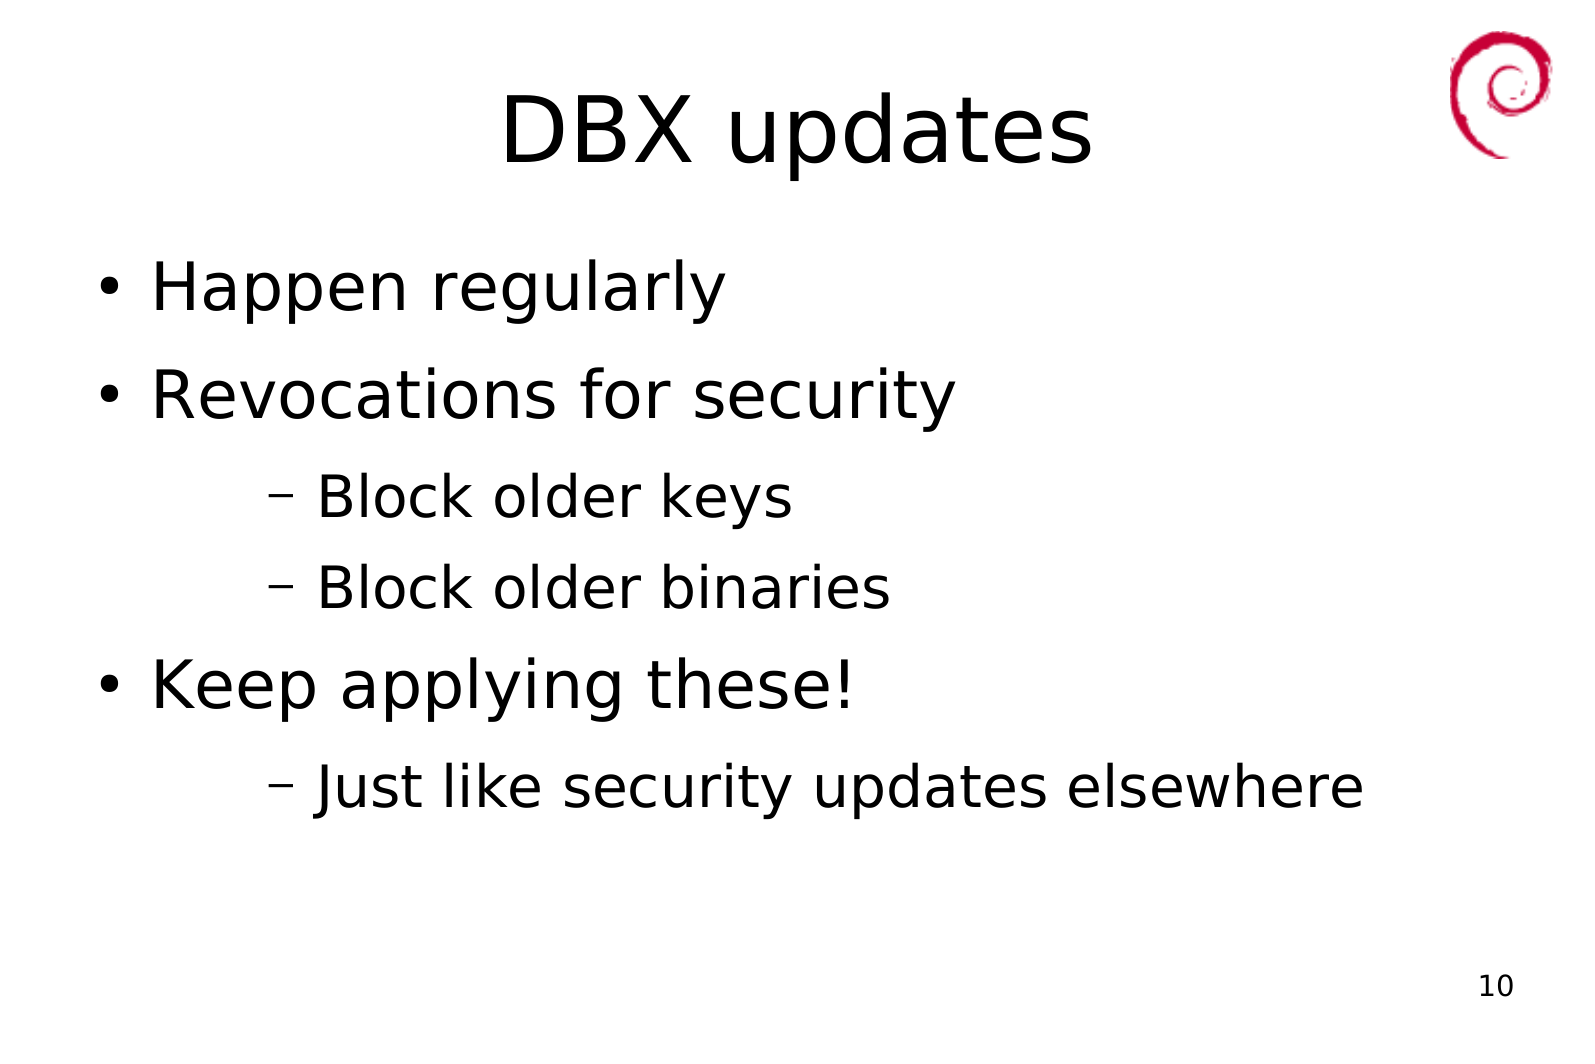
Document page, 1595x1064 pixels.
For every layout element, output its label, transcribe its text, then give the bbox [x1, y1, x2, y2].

picture [1450, 31, 1555, 159]
list Happen regularly Revocations for security Block older keys Block older binaries Keep applying these! Just like security updates elsewhere [79, 248, 1515, 951]
title DBX updates [79, 42, 1515, 220]
